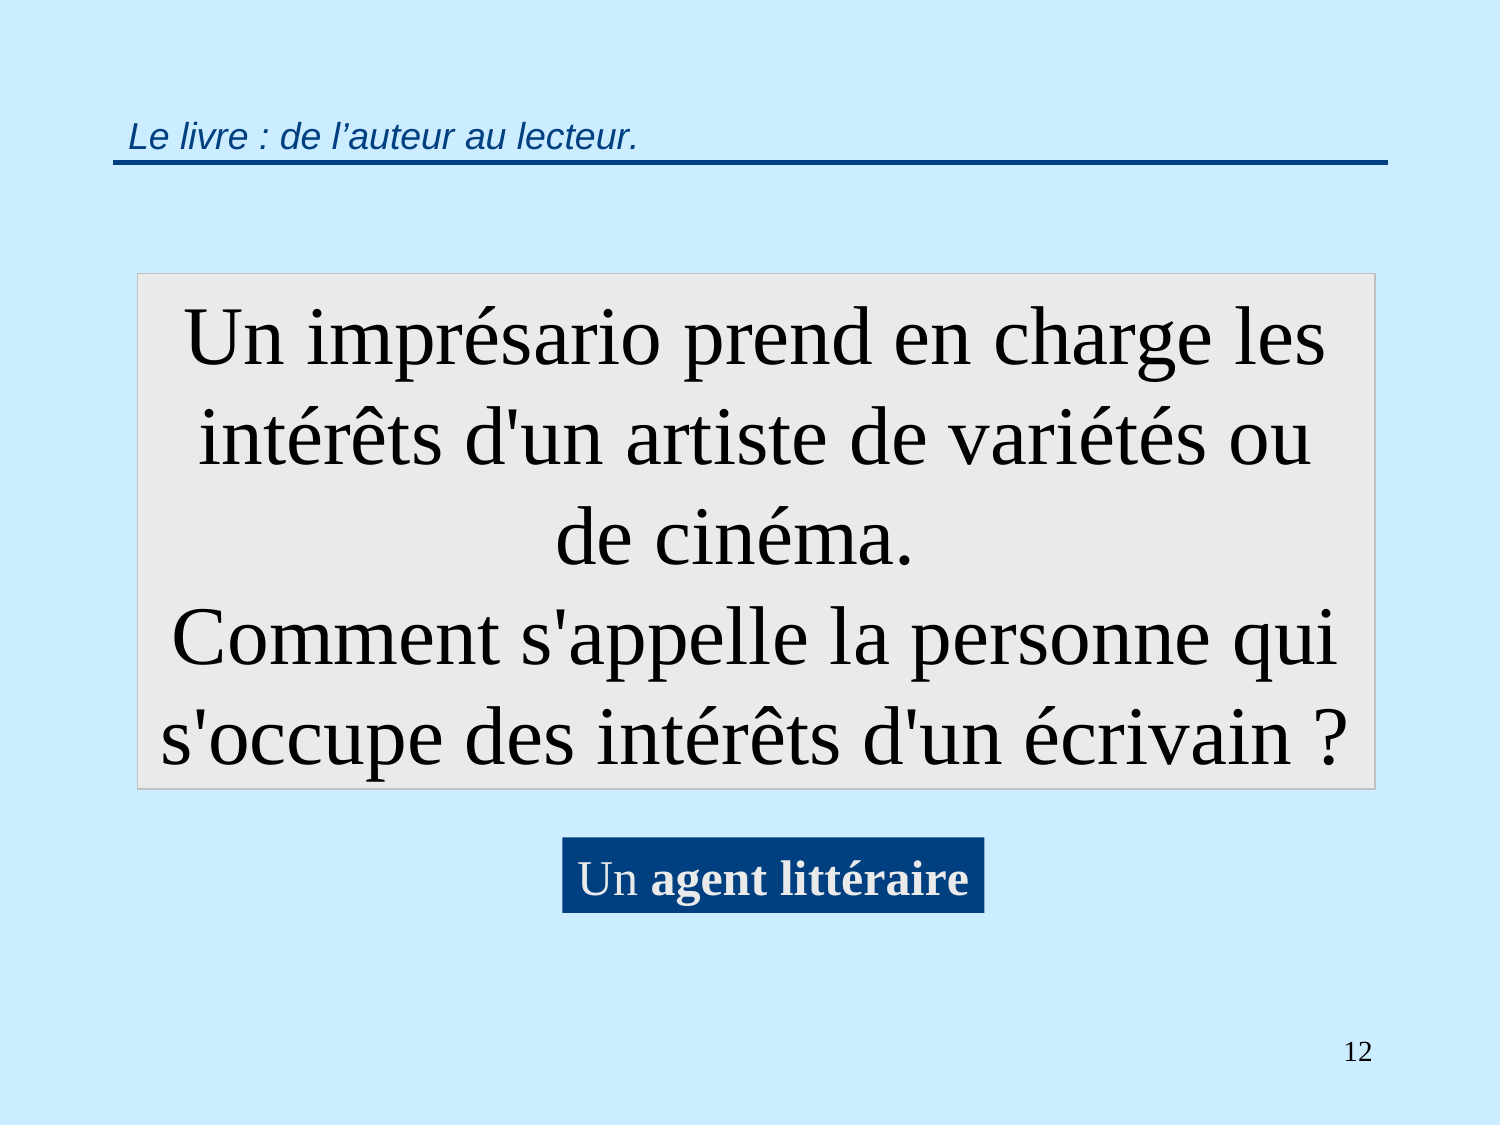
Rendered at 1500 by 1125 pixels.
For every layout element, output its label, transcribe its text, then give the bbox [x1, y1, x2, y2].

text_box Un agent littéraire [562, 837, 985, 913]
title Un imprésario prend en charge les intérêts d'un artiste de variétés ou de cinéma. Comment s'appelle la personne qui s'occupe des intérêts d'un écrivain ? [137, 273, 1375, 789]
text_box Le livre : de l’auteur au lecteur. [113, 104, 655, 160]
